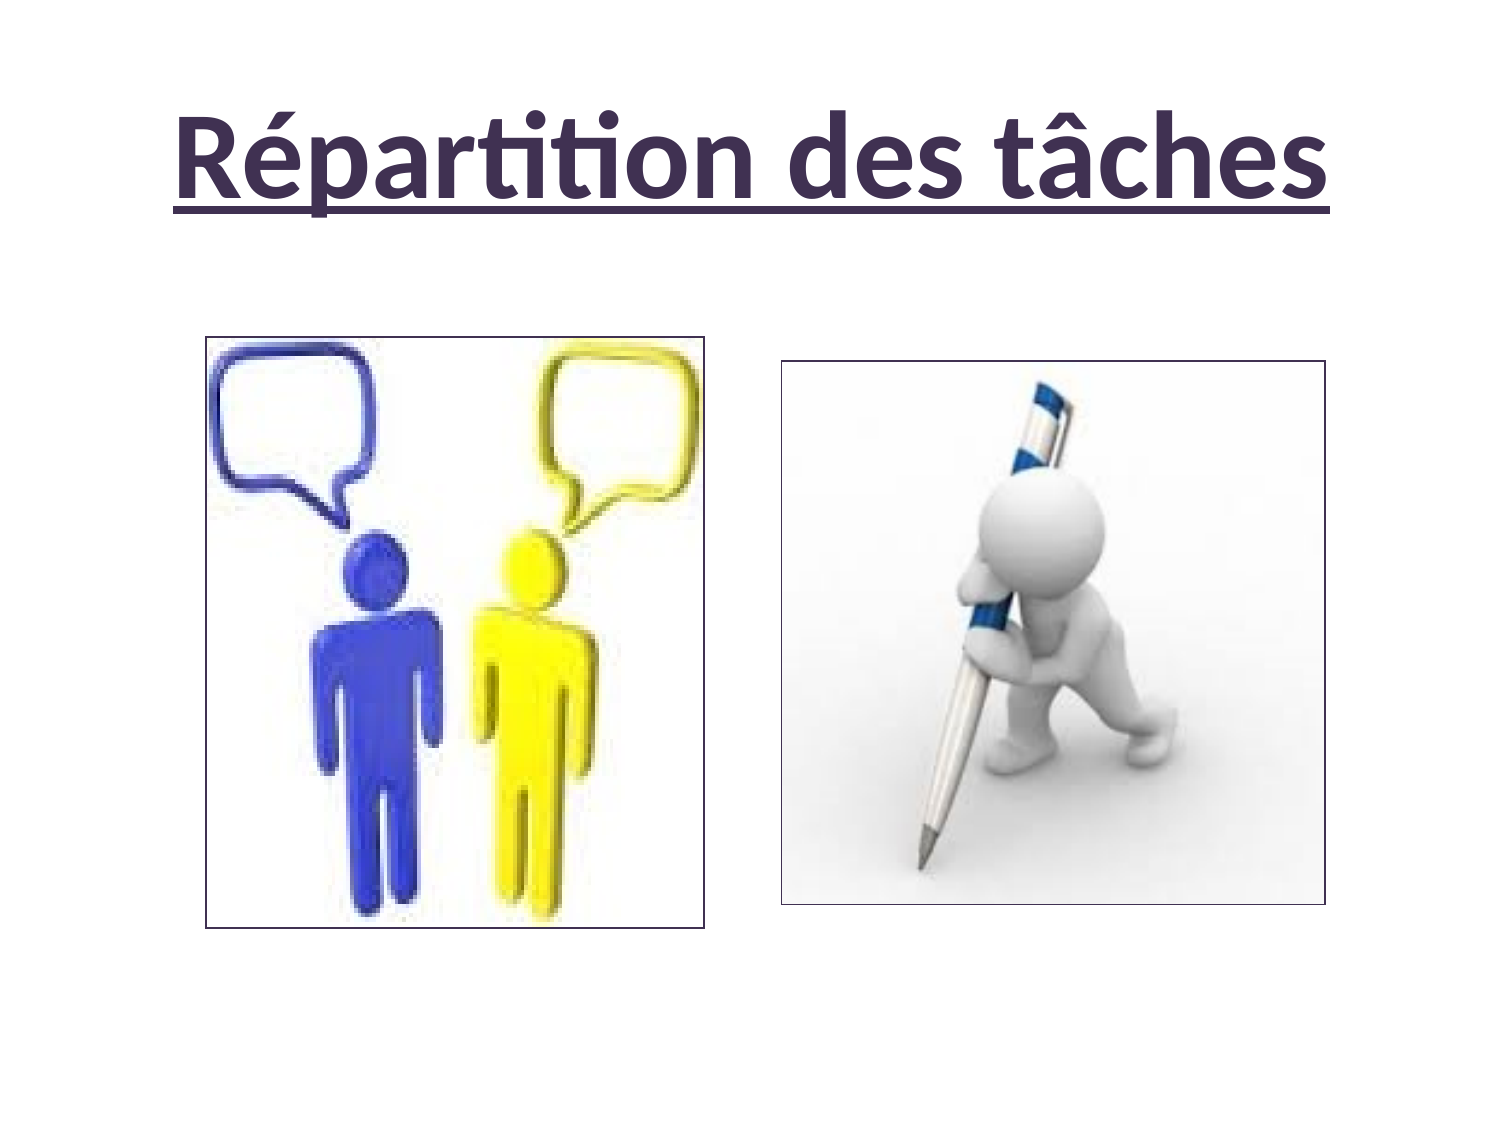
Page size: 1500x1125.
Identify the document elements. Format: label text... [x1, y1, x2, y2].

picture [206, 338, 703, 927]
title Répartition des tâches [76, 54, 1427, 243]
picture [782, 361, 1325, 904]
